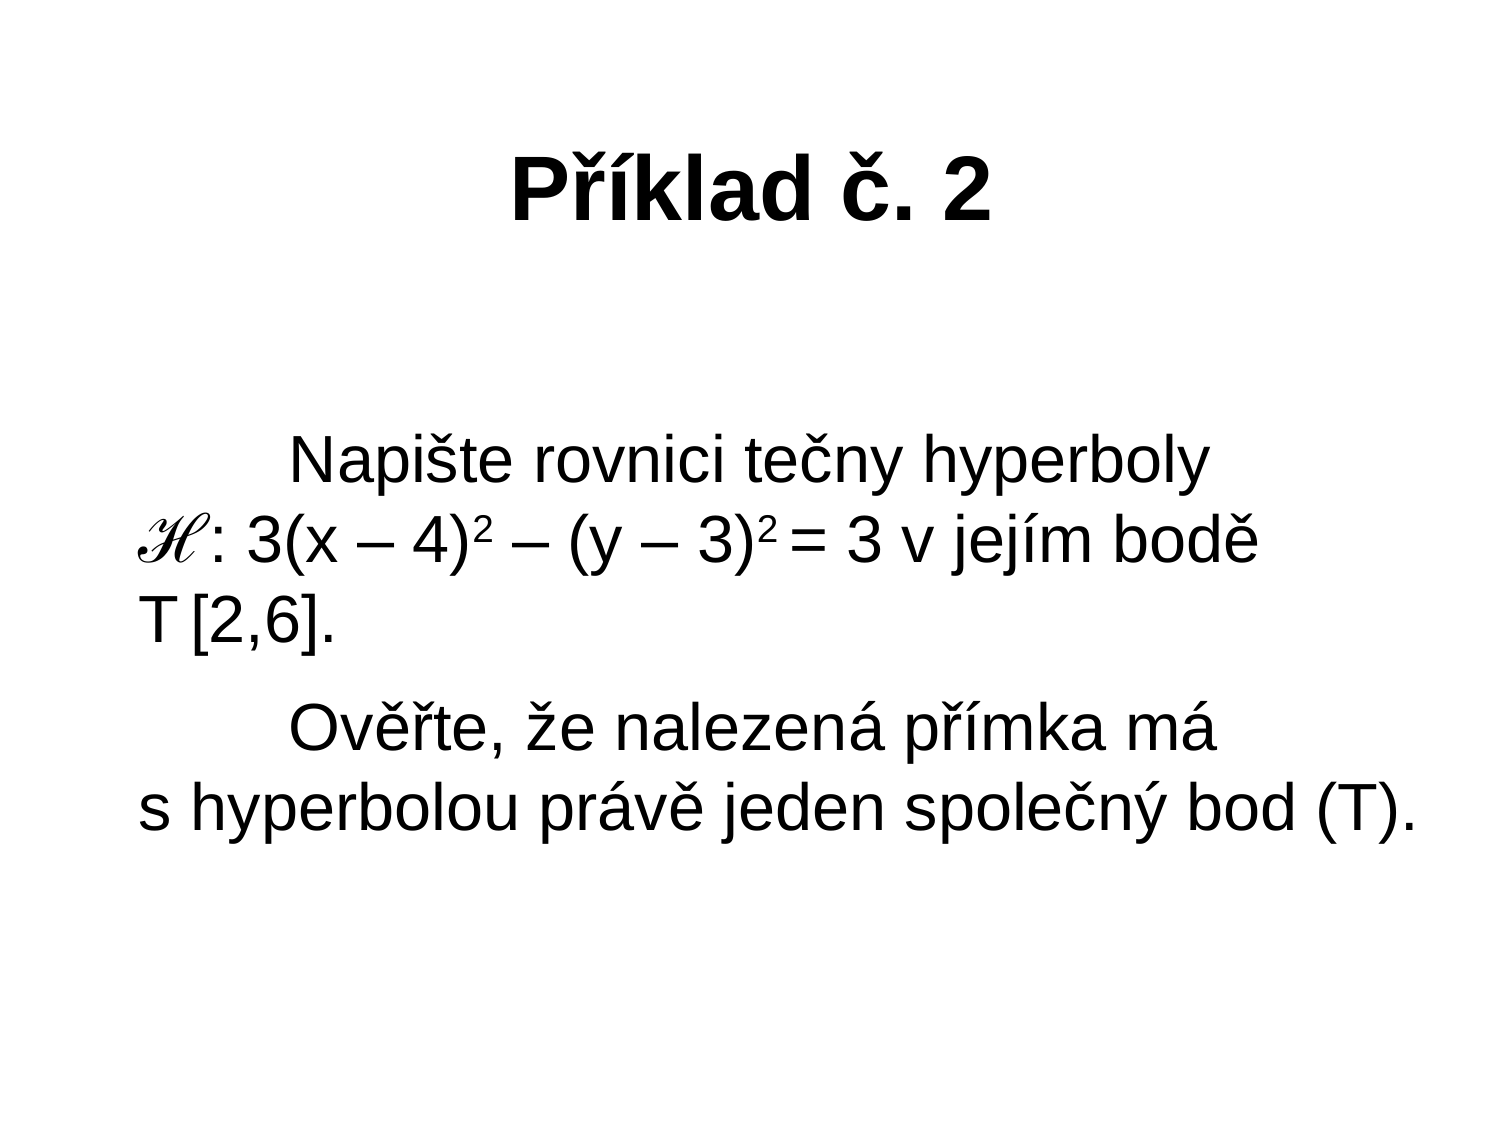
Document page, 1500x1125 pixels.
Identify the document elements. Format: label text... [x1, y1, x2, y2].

title Příklad č. 2 [76, 90, 1427, 278]
list Napište rovnici tečny hyperboly ℋ: 3(x – 4)2 – (y – 3)2 = 3 v jejím bodě T [2,6]. Ověřte, že nalezená přímka má s hyperbolou právě jeden společný bod (T). [123, 408, 1447, 852]
